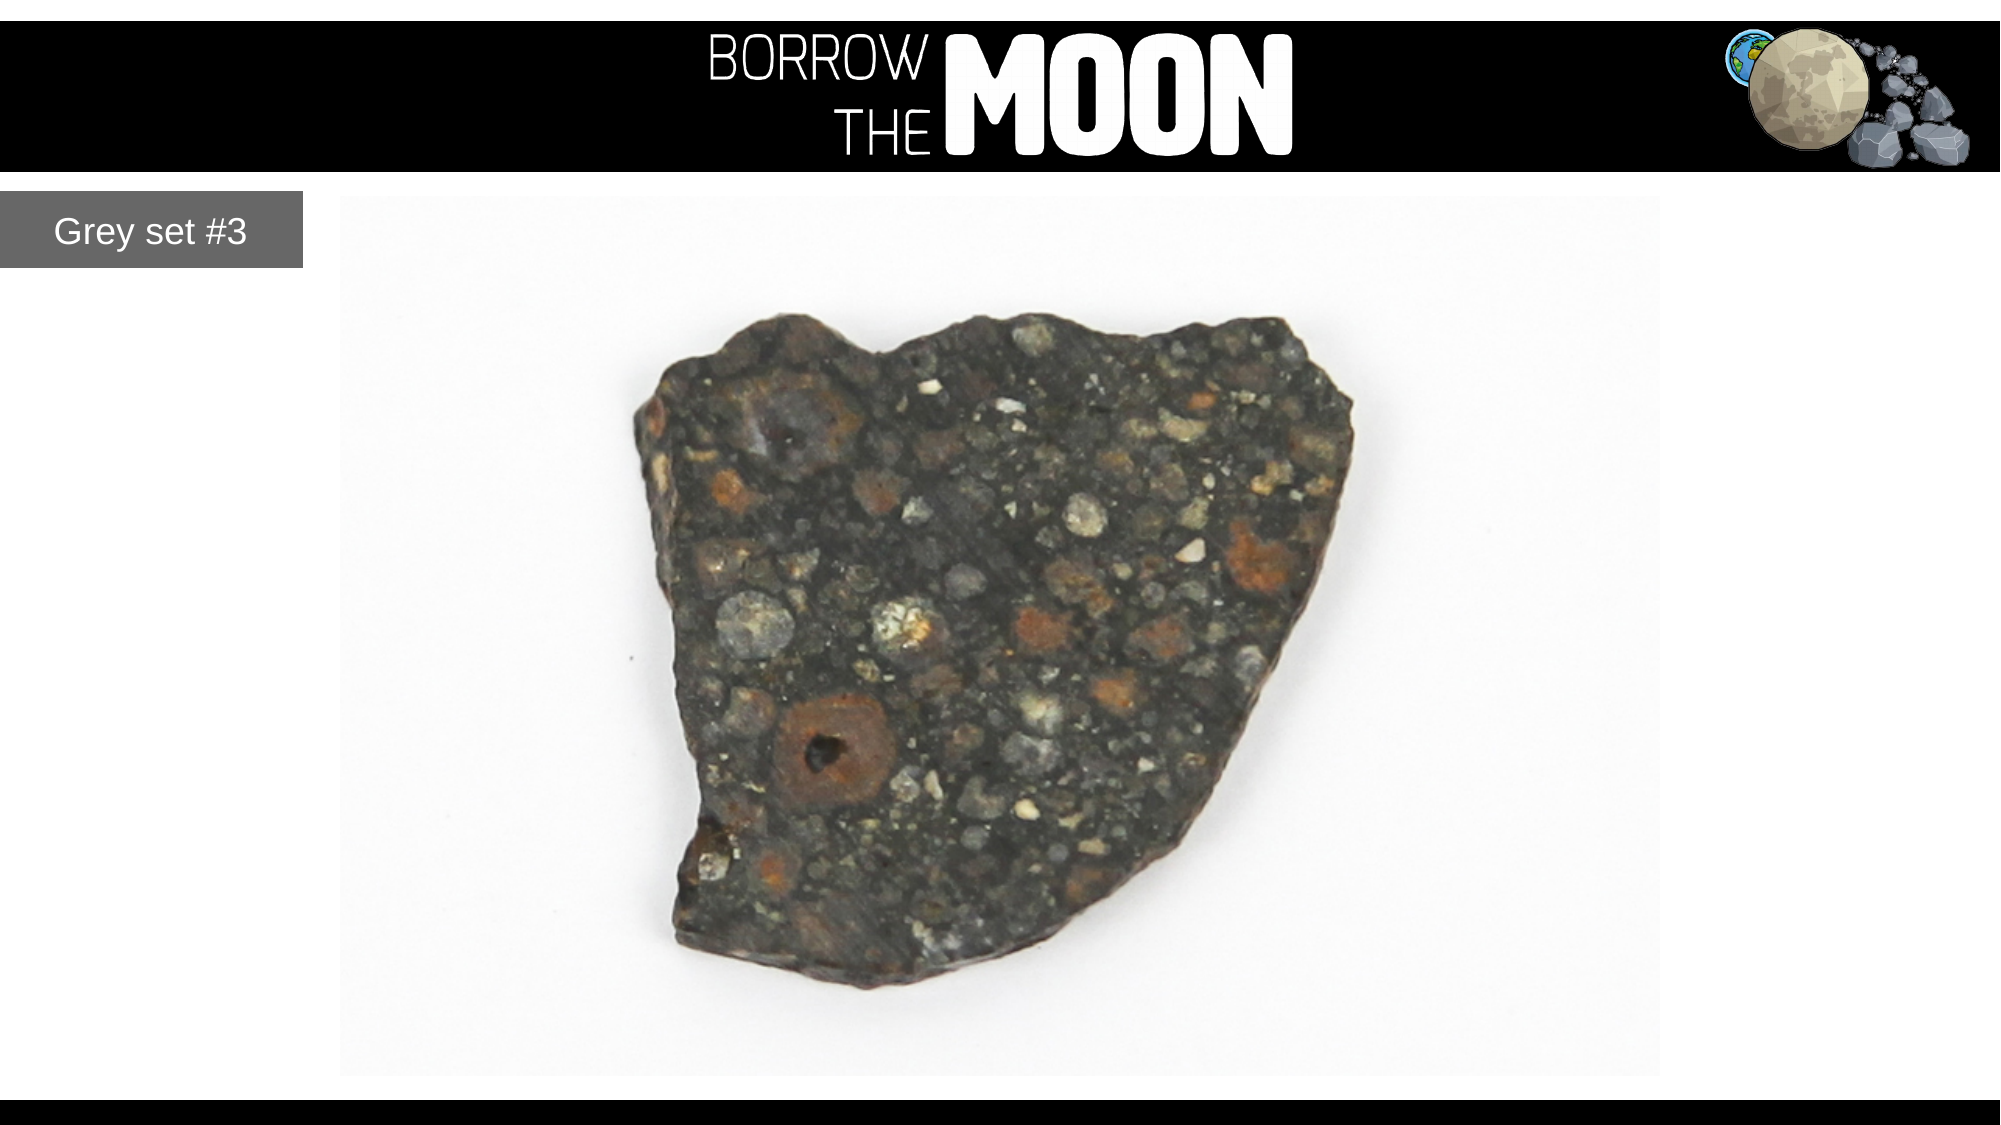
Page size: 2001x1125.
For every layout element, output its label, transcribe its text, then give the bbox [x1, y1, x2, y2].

picture [340, 196, 1660, 1076]
text_box Grey set #3 [0, 191, 303, 268]
